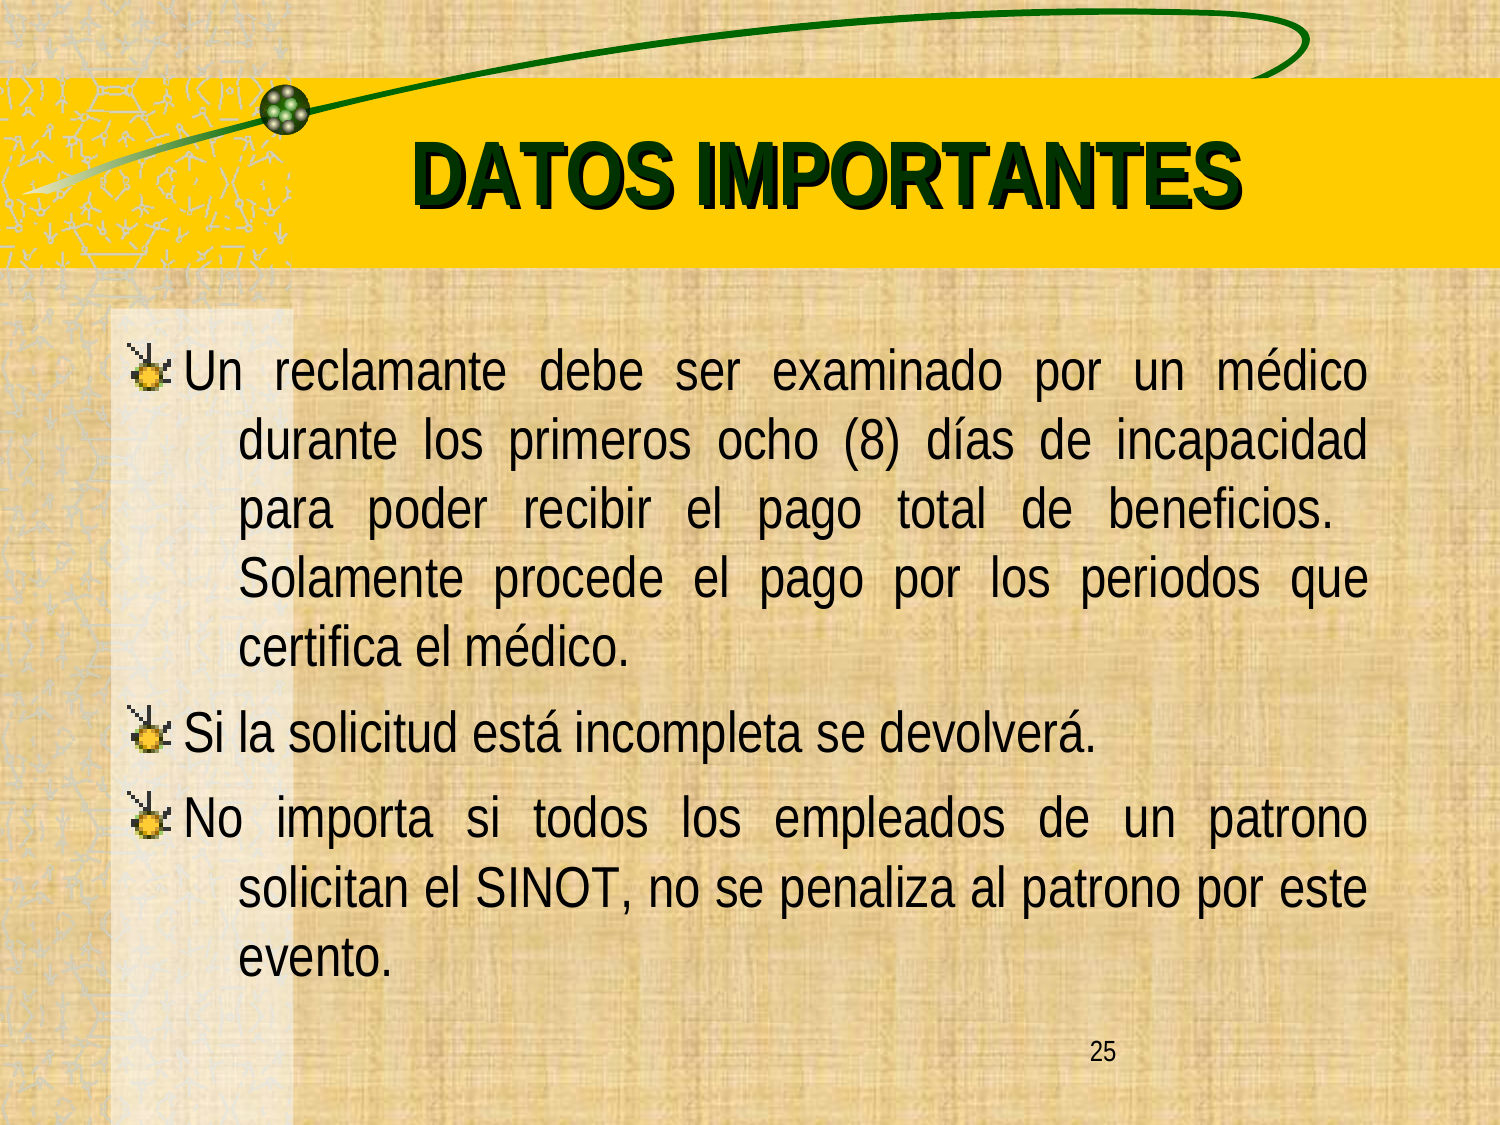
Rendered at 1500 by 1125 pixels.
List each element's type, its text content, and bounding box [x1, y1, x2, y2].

title DATOS IMPORTANTES [189, 75, 1465, 263]
text_box [1074, 1025, 1388, 1101]
list Un reclamante debe ser examinado por un médico durante los primeros ocho (8) días de incapacidad para poder recibir el pago total de beneficios. Solamente procede el pago por los periodos que certifica el médico. Si la solicitud está incompleta se devolverá. No importa si todos los empleados de un patrono solicitan el SINOT, no se penaliza al patrono por este evento. [112, 324, 1388, 1000]
